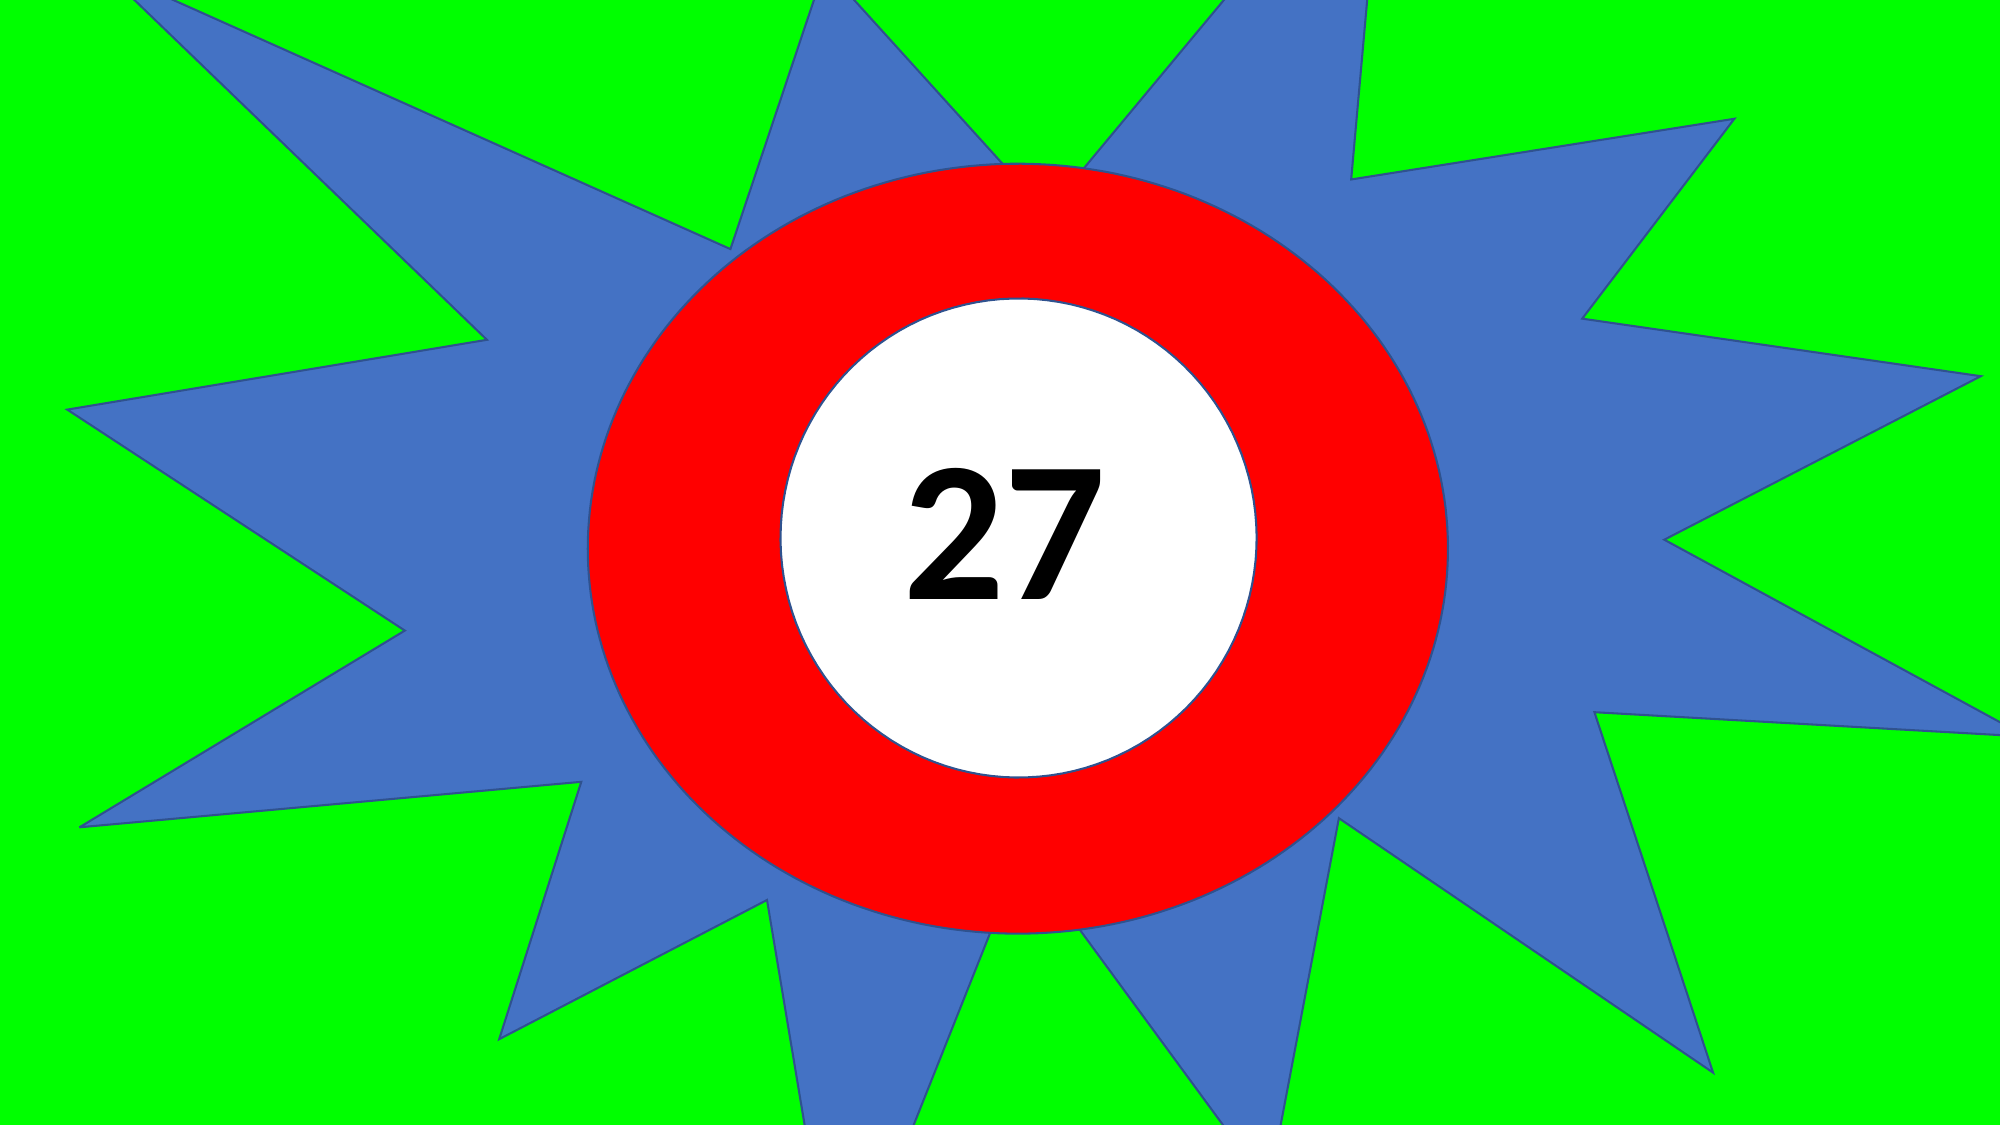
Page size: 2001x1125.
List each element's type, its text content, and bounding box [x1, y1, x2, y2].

text_box 27 [888, 391, 1206, 650]
text_box [67, 0, 2000, 1125]
